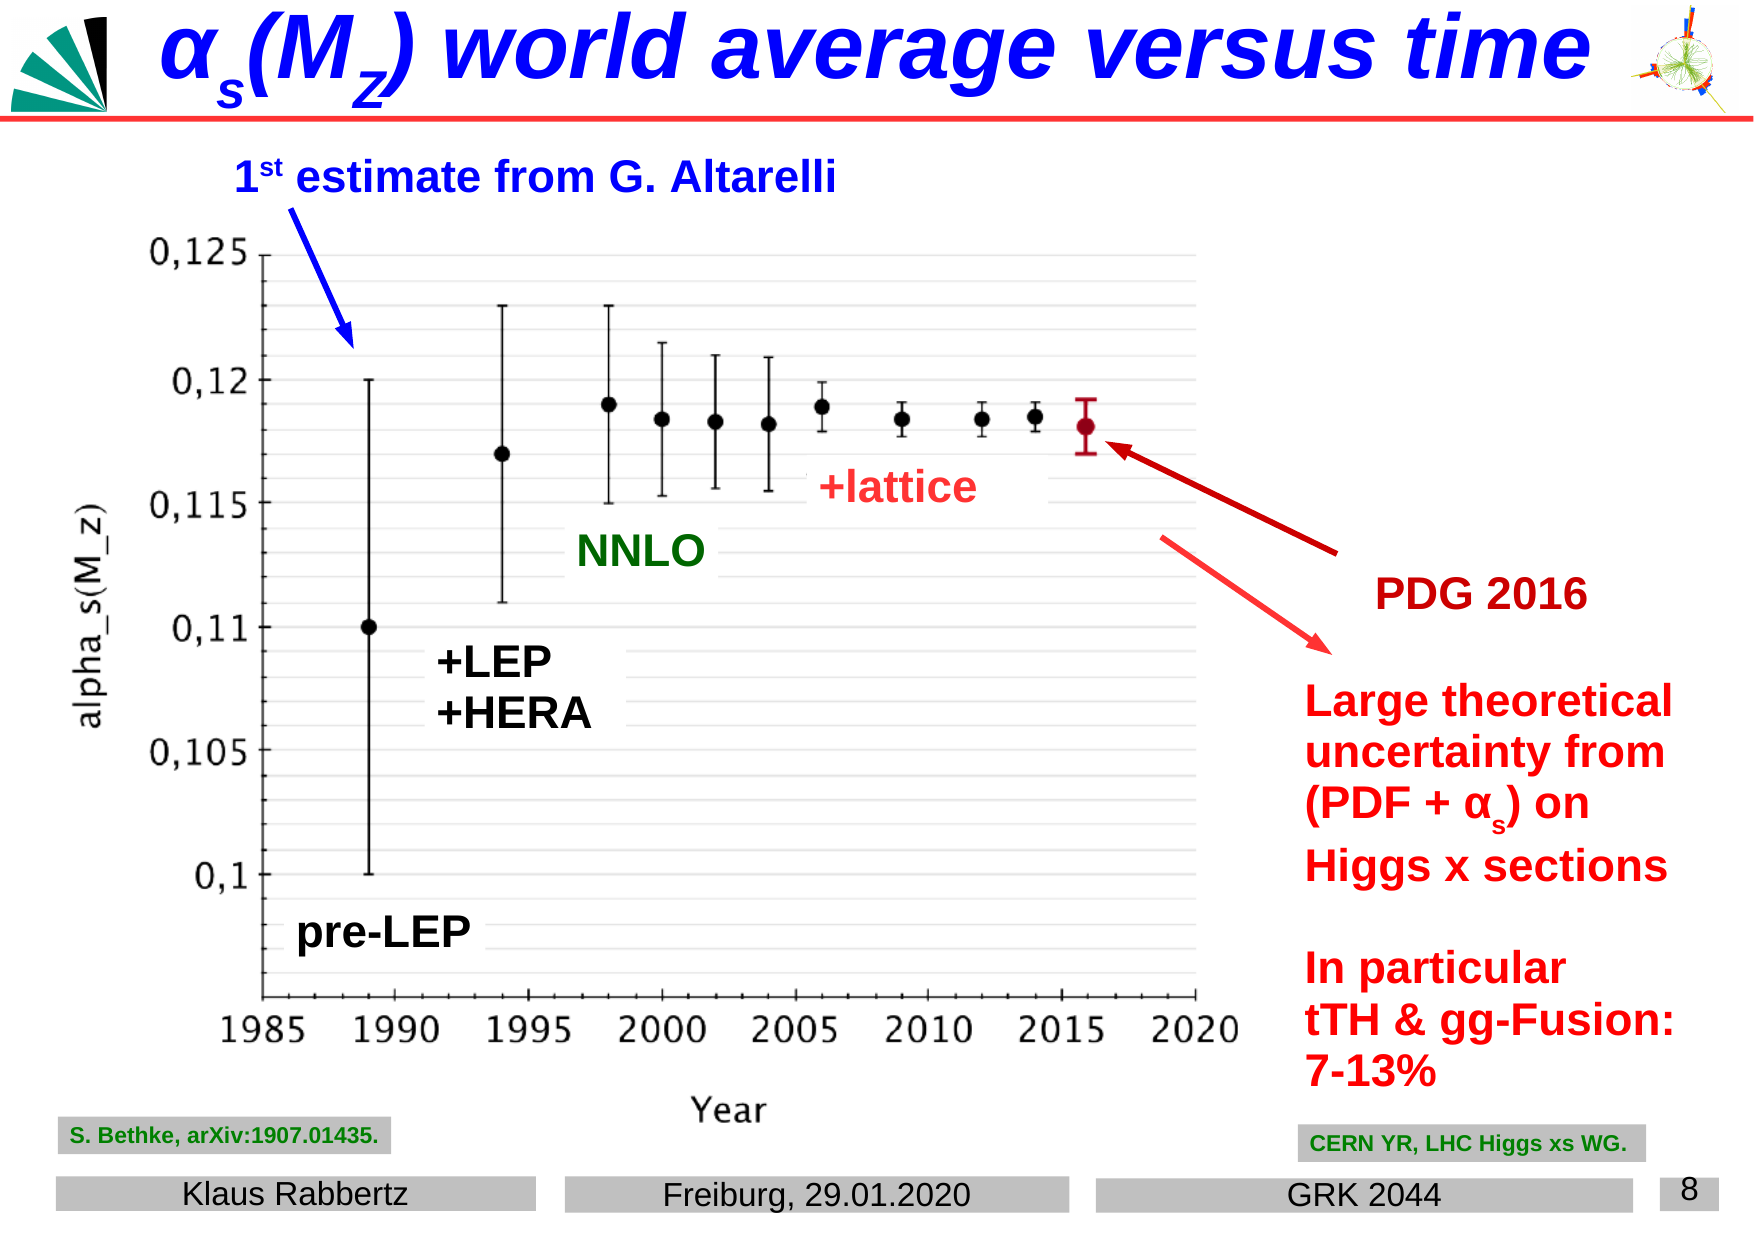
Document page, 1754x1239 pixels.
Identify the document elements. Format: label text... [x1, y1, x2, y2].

text_box pre-LEP [284, 900, 486, 964]
title αs(MZ) world average versus time [124, 0, 1630, 121]
text_box 1st estimate from G. Altarelli [222, 144, 850, 221]
picture [52, 224, 1250, 1143]
text_box NNLO [564, 519, 719, 583]
text_box +LEP +HERA [424, 630, 626, 745]
picture [1631, 5, 1739, 113]
text_box PDG 2016 [1362, 562, 1608, 626]
text_box Large theoretical uncertainty from (PDF + αs) on Higgs x sections In particular tTH & gg-Fusion: 7-13% [1292, 669, 1711, 1103]
text_box +lattice [806, 454, 1049, 518]
text_box CERN YR, LHC Higgs xs WG. [1297, 1124, 1647, 1162]
picture [11, 17, 107, 113]
text_box S. Bethke, arXiv:1907.01435. [57, 1116, 392, 1155]
